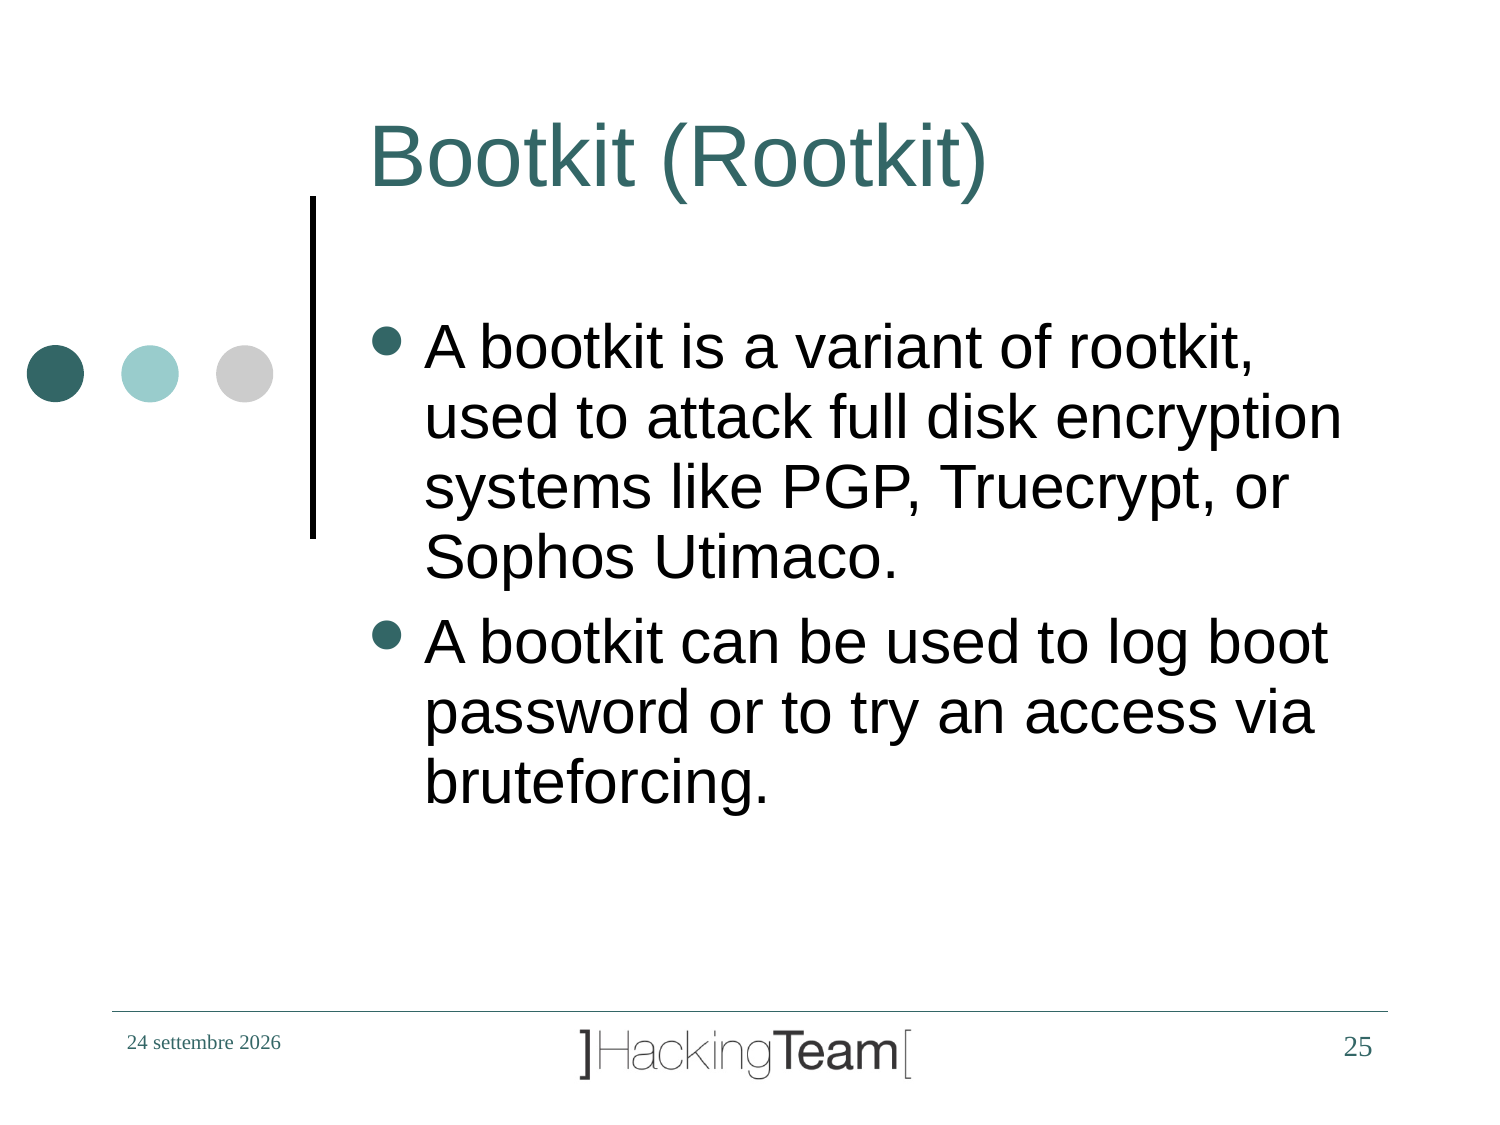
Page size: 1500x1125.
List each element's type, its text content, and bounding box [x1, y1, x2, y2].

picture [574, 1041, 916, 1084]
list A bootkit is a variant of rootkit, used to attack full disk encryption systems like PGP, Truecrypt, or Sophos Utimaco. A bootkit can be used to log boot password or to try an access via bruteforcing. [249, 312, 1401, 1041]
title Bootkit (Rootkit) [249, 38, 1401, 275]
